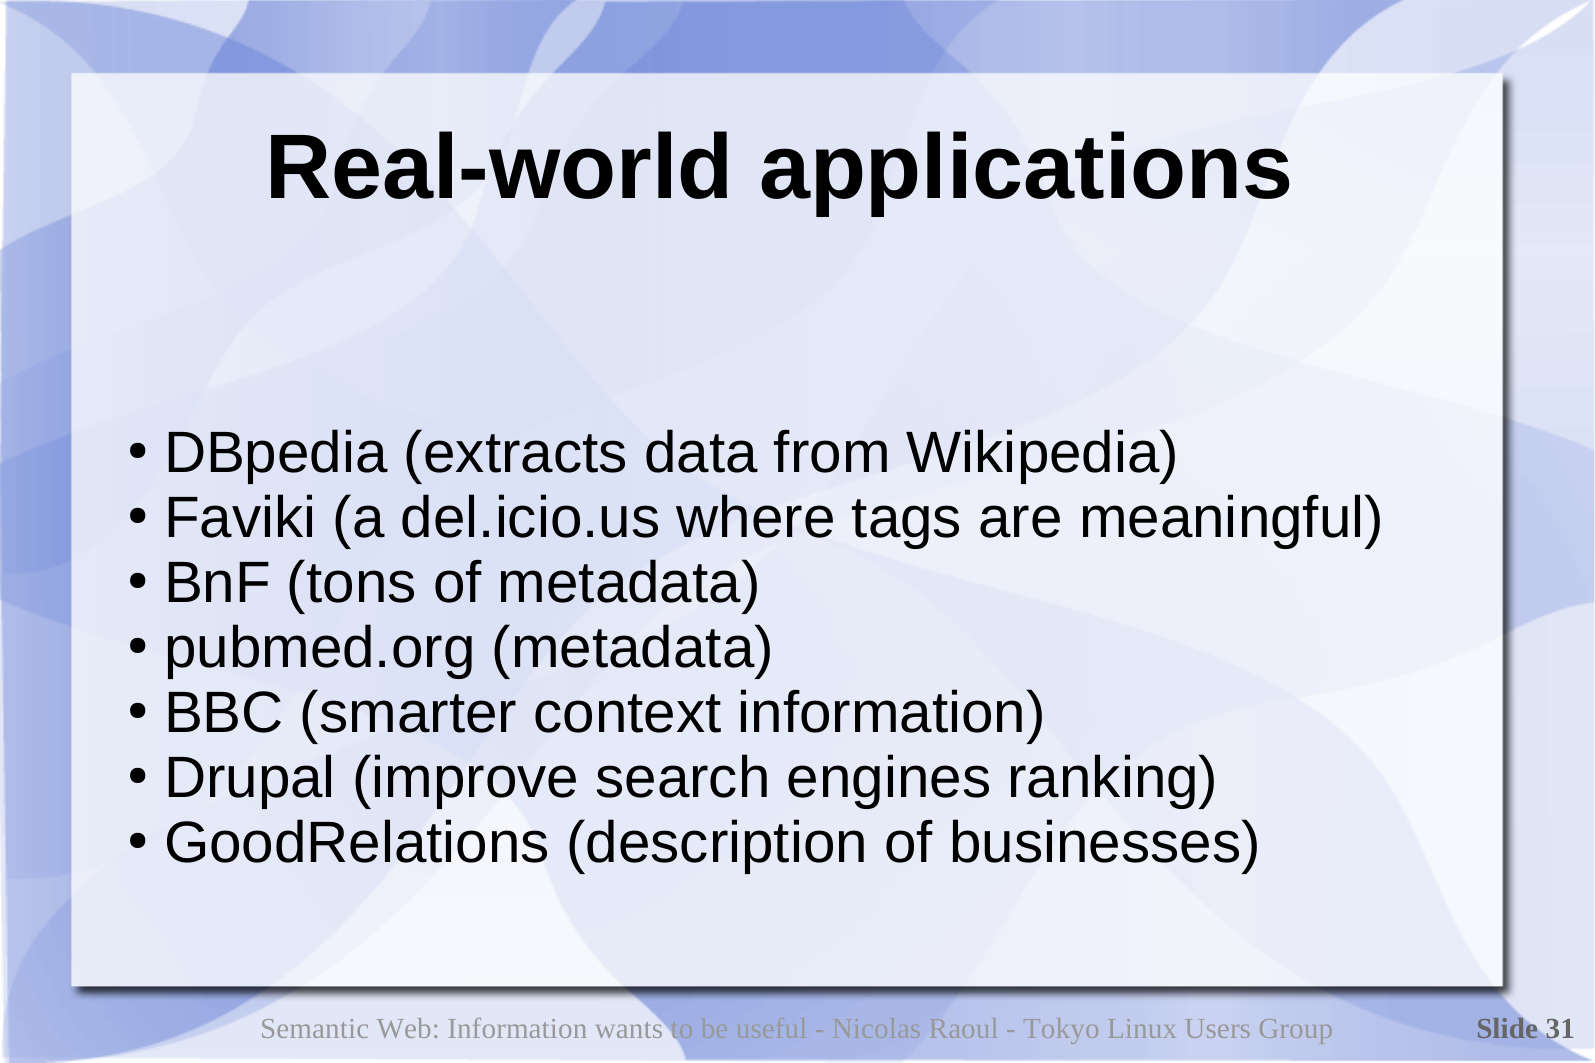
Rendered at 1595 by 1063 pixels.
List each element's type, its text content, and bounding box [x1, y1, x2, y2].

title Real-world applications [79, 85, 1481, 248]
picture [0, 0, 1595, 1063]
text_box DBpedia (extracts data from Wikipedia) Faviki (a del.icio.us where tags are meaningful) BnF (tons of metadata) pubmed.org (metadata) BBC (smarter context information) Drupal (improve search engines ranking) GoodRelations (description of businesses) [112, 412, 1463, 935]
